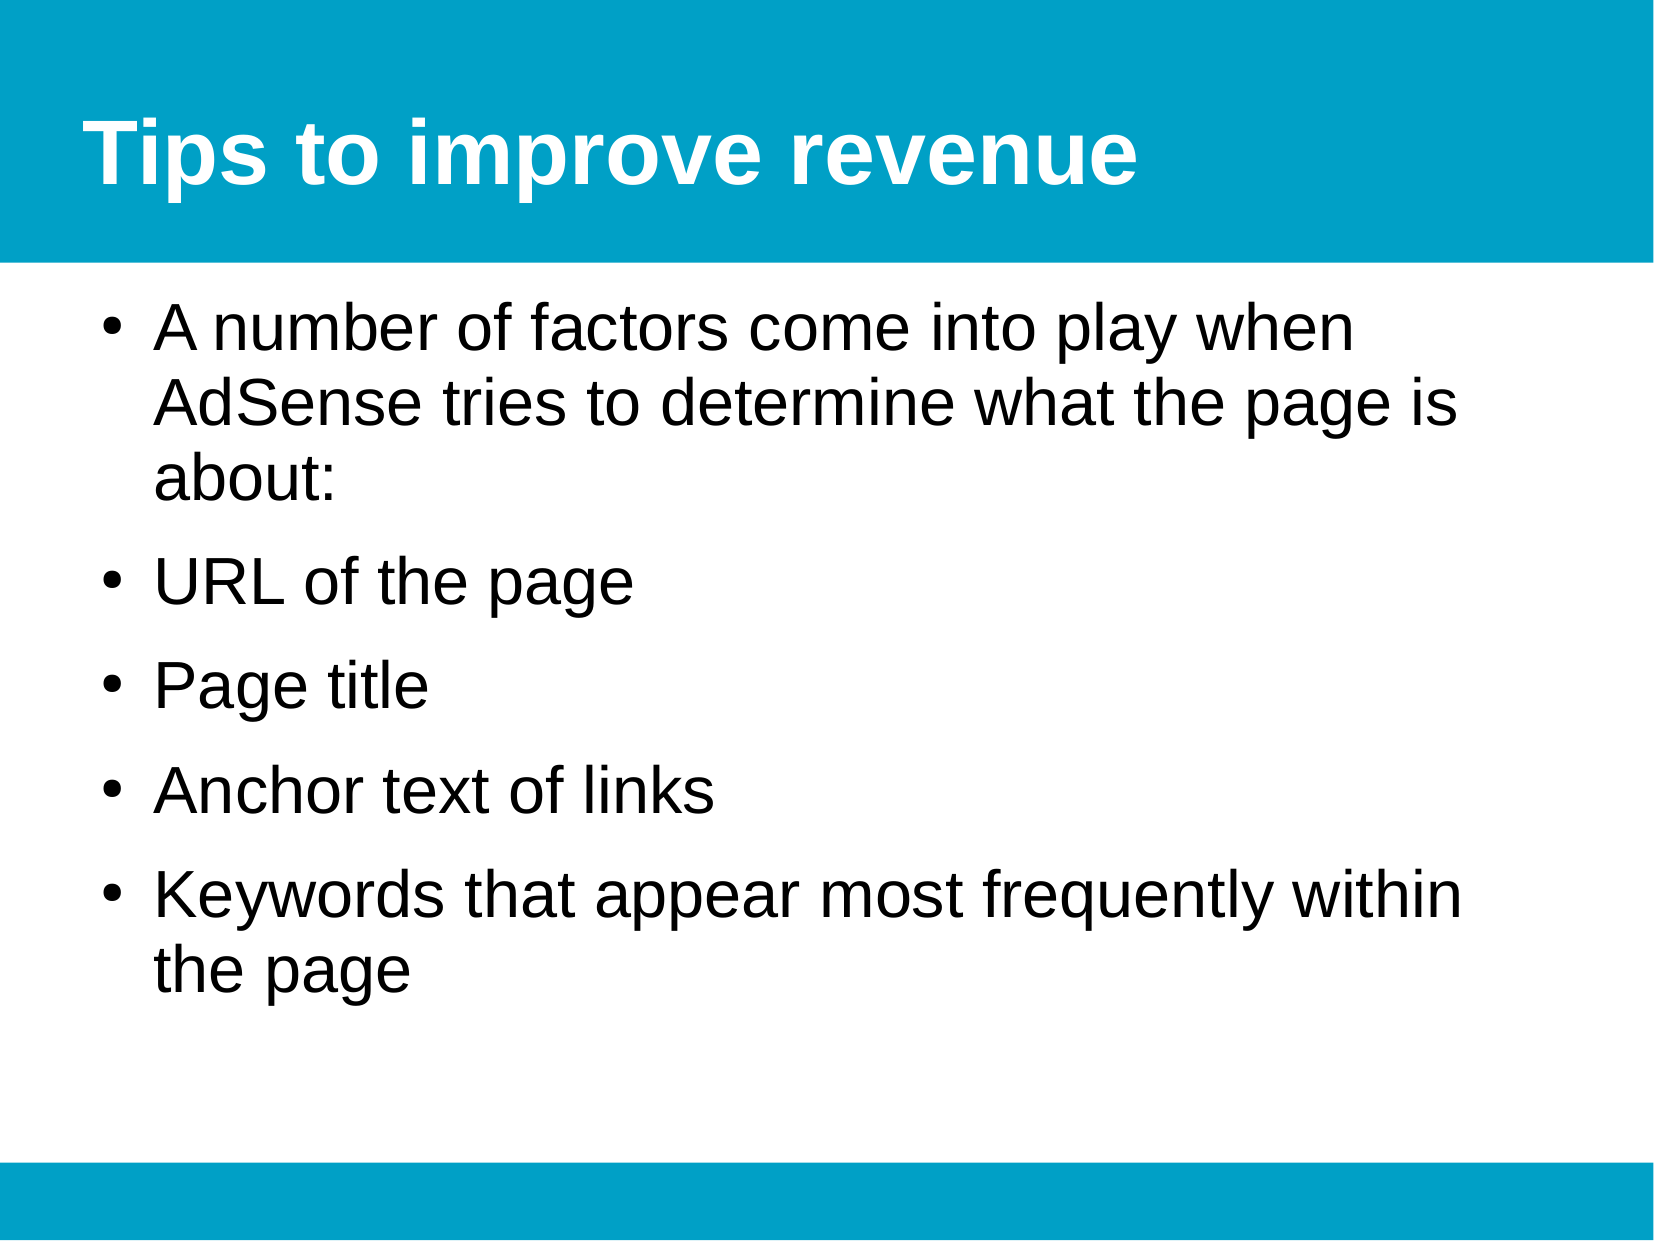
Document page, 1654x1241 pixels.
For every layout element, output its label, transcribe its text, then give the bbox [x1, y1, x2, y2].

title Tips to improve revenue [82, 56, 1571, 250]
list A number of factors come into play when AdSense tries to determine what the page is about: URL of the page Page title Anchor text of links Keywords that appear most frequently within the page [82, 290, 1571, 1094]
